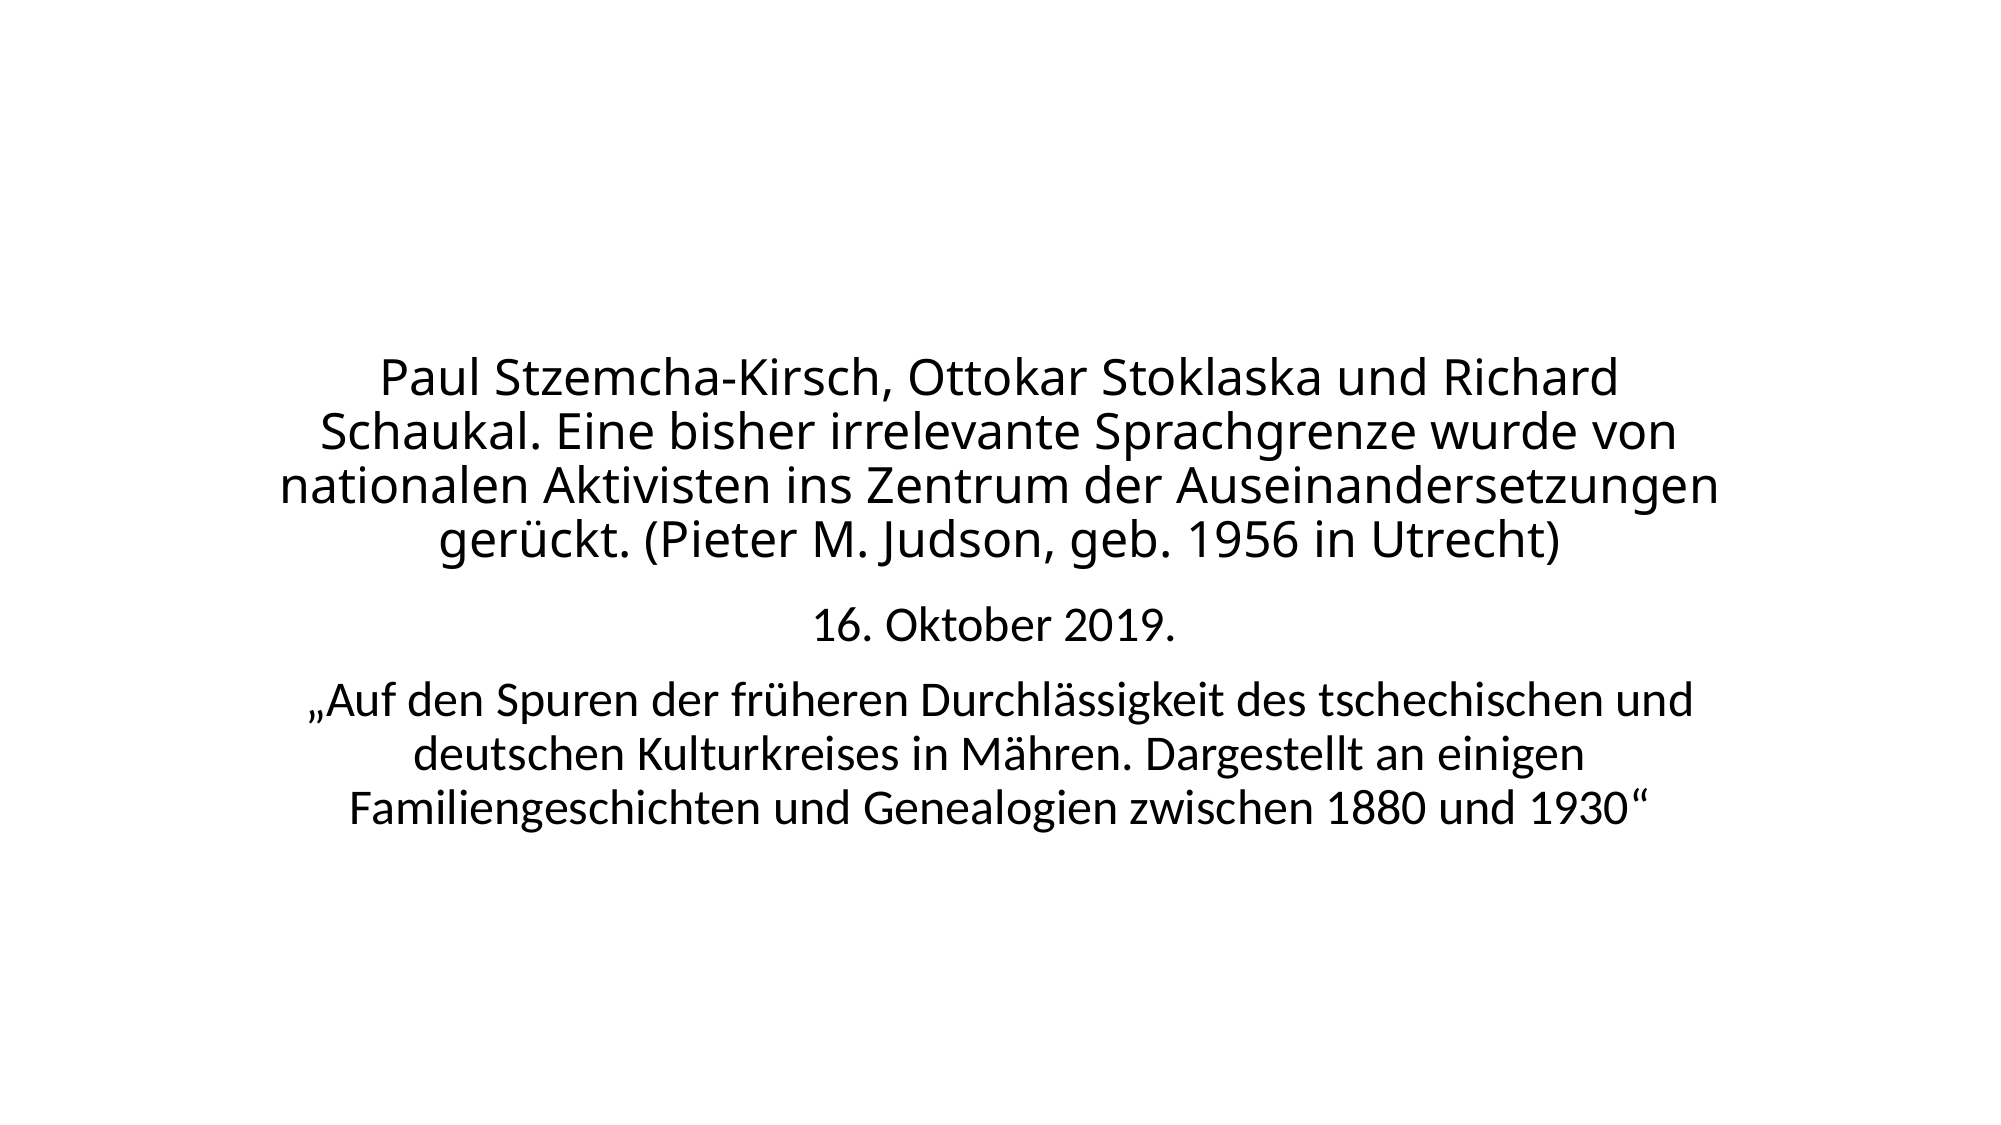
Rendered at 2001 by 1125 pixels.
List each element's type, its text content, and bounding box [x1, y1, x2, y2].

title Paul Stzemcha-Kirsch, Ottokar Stoklaska und Richard Schaukal. Eine bisher irrelevante Sprachgrenze wurde von nationalen Aktivisten ins Zentrum der Auseinandersetzungen gerückt. (Pieter M. Judson, geb. 1956 in Utrecht) [249, 184, 1750, 576]
subtitle 16. Oktober 2019. „Auf den Spuren der früheren Durchlässigkeit des tschechischen und deutschen Kulturkreises in Mähren. Dargestellt an einigen Familiengeschichten und Genealogien zwischen 1880 und 1930“ [249, 590, 1750, 863]
